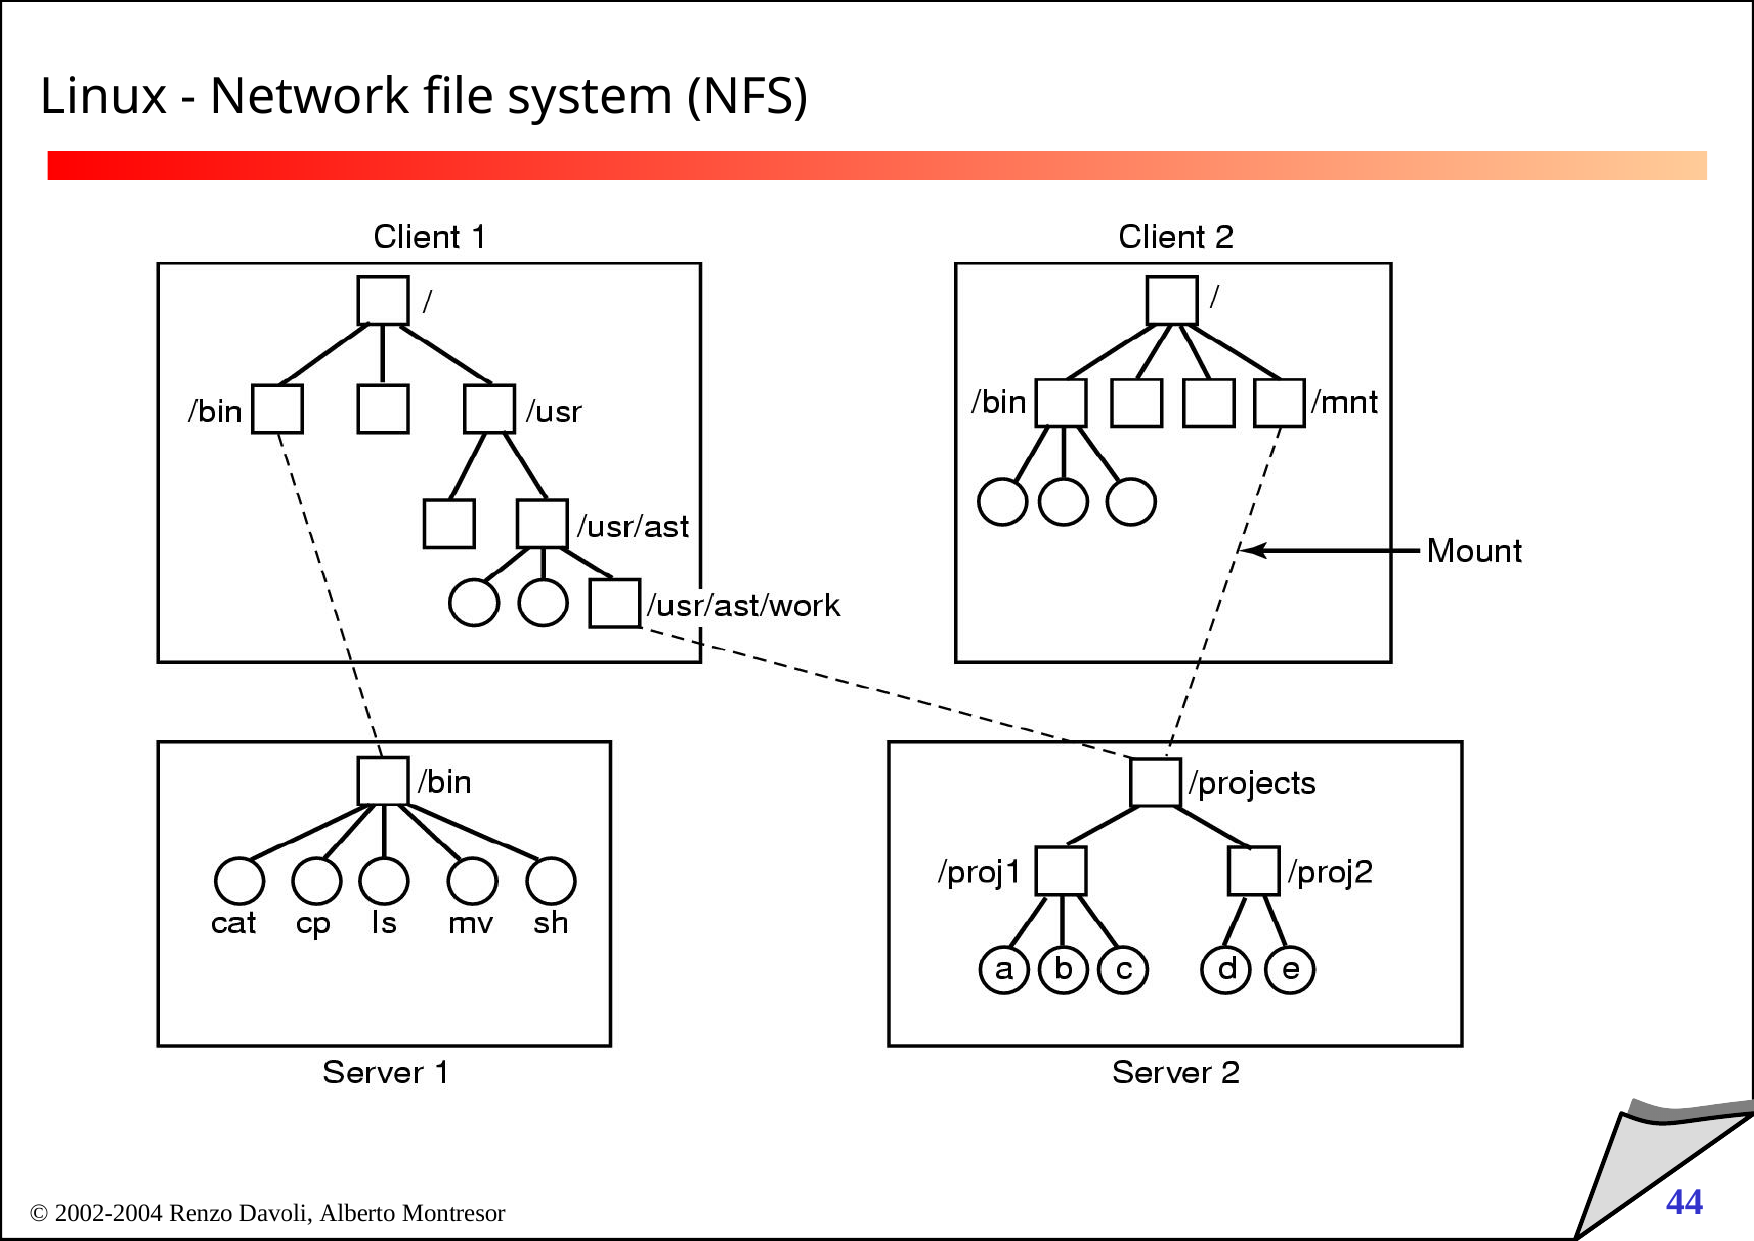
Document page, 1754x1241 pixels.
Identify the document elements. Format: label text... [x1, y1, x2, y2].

title Linux - Network file system (NFS) [40, 49, 1714, 144]
picture [154, 185, 1532, 1115]
